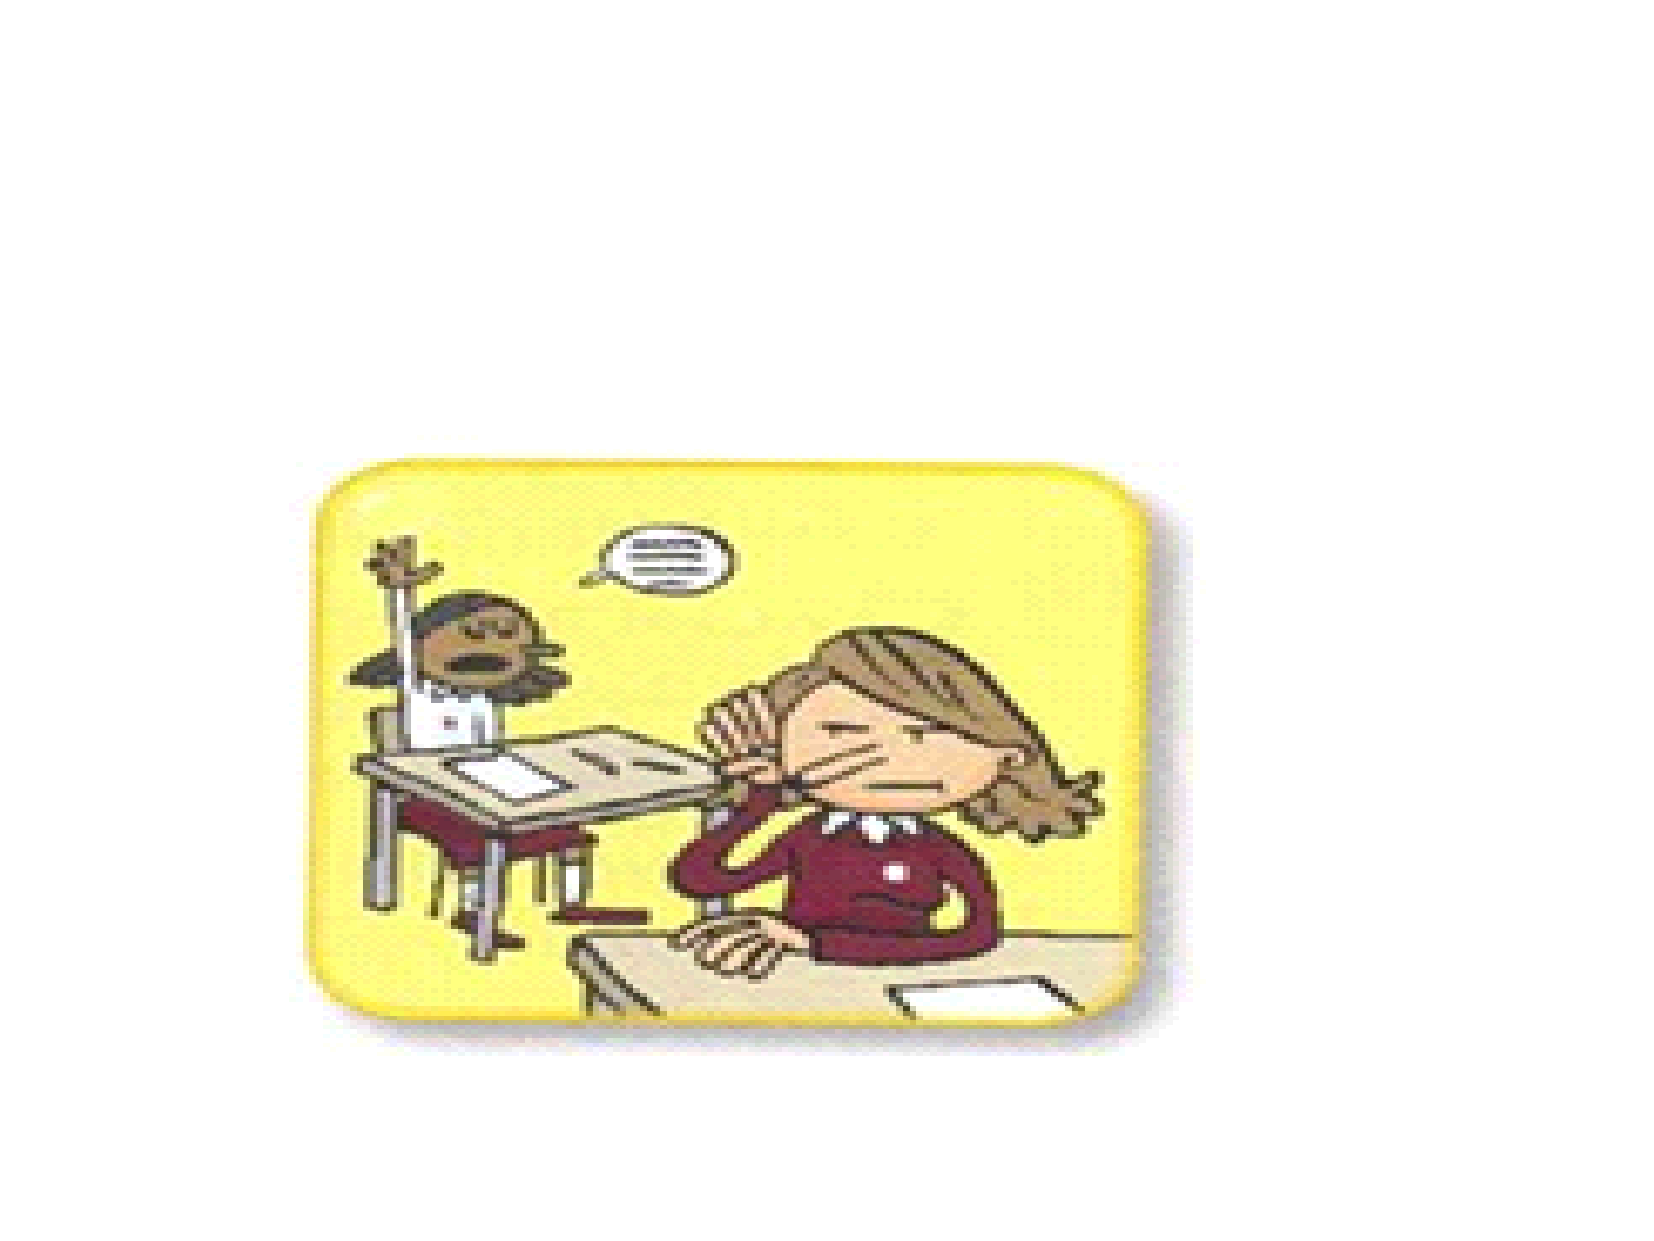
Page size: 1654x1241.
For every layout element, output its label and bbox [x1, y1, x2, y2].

picture [283, 413, 1335, 1075]
